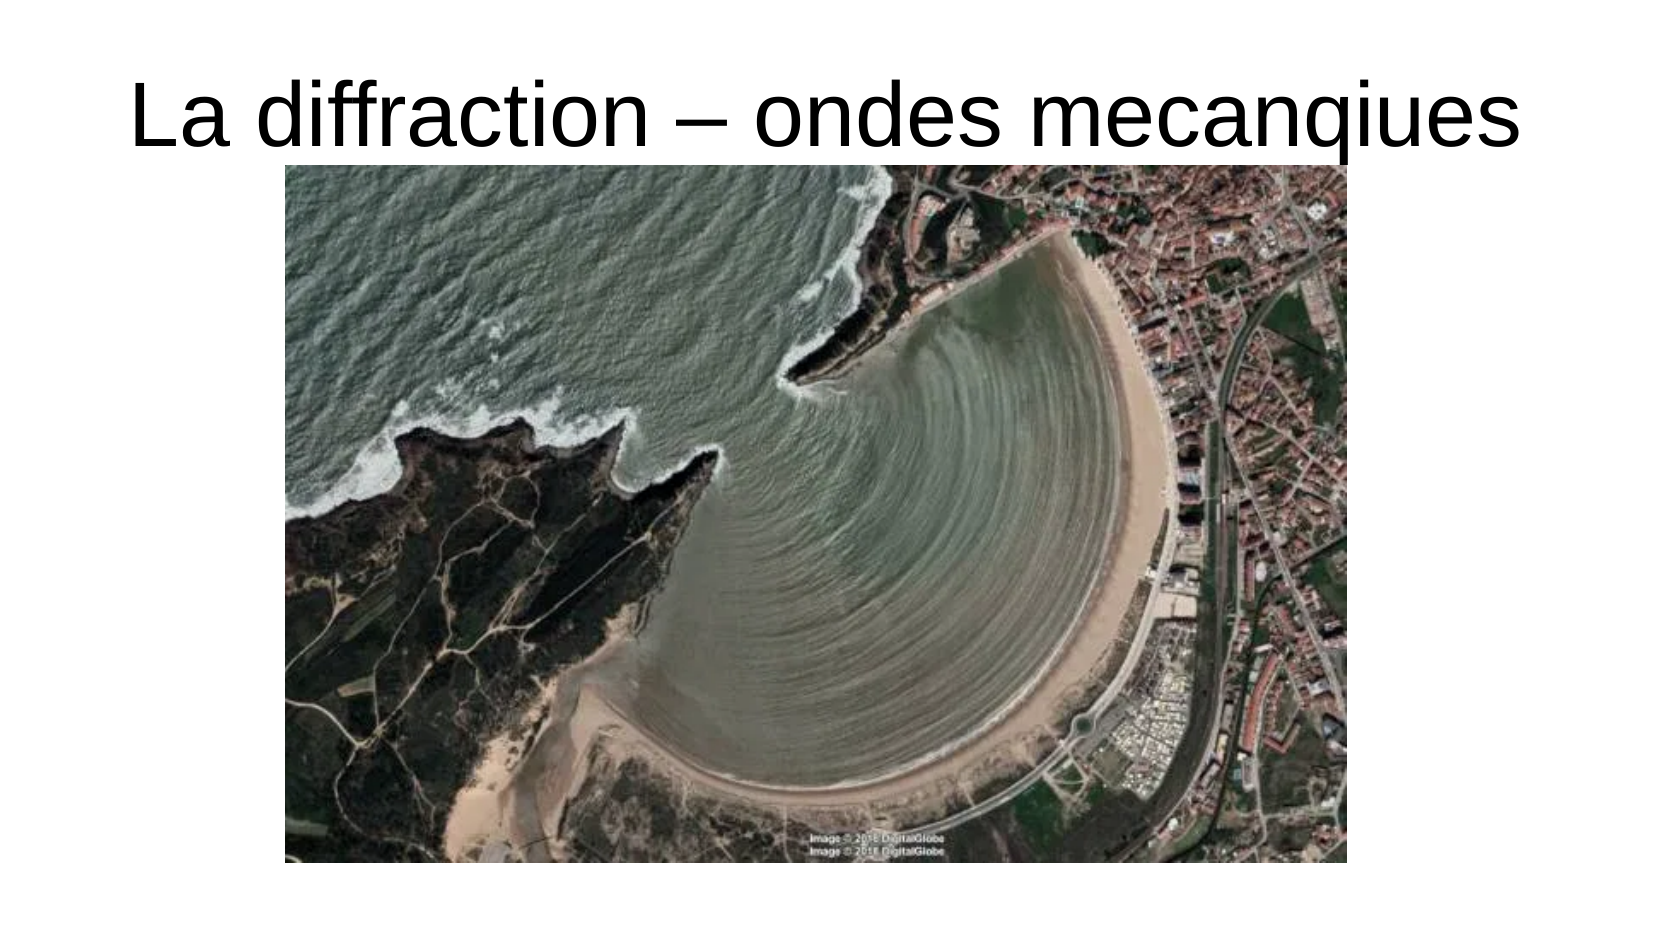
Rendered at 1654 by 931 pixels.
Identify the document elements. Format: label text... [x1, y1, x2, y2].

picture [285, 165, 1347, 863]
title La diffraction – ondes mecanqiues [82, 37, 1571, 193]
